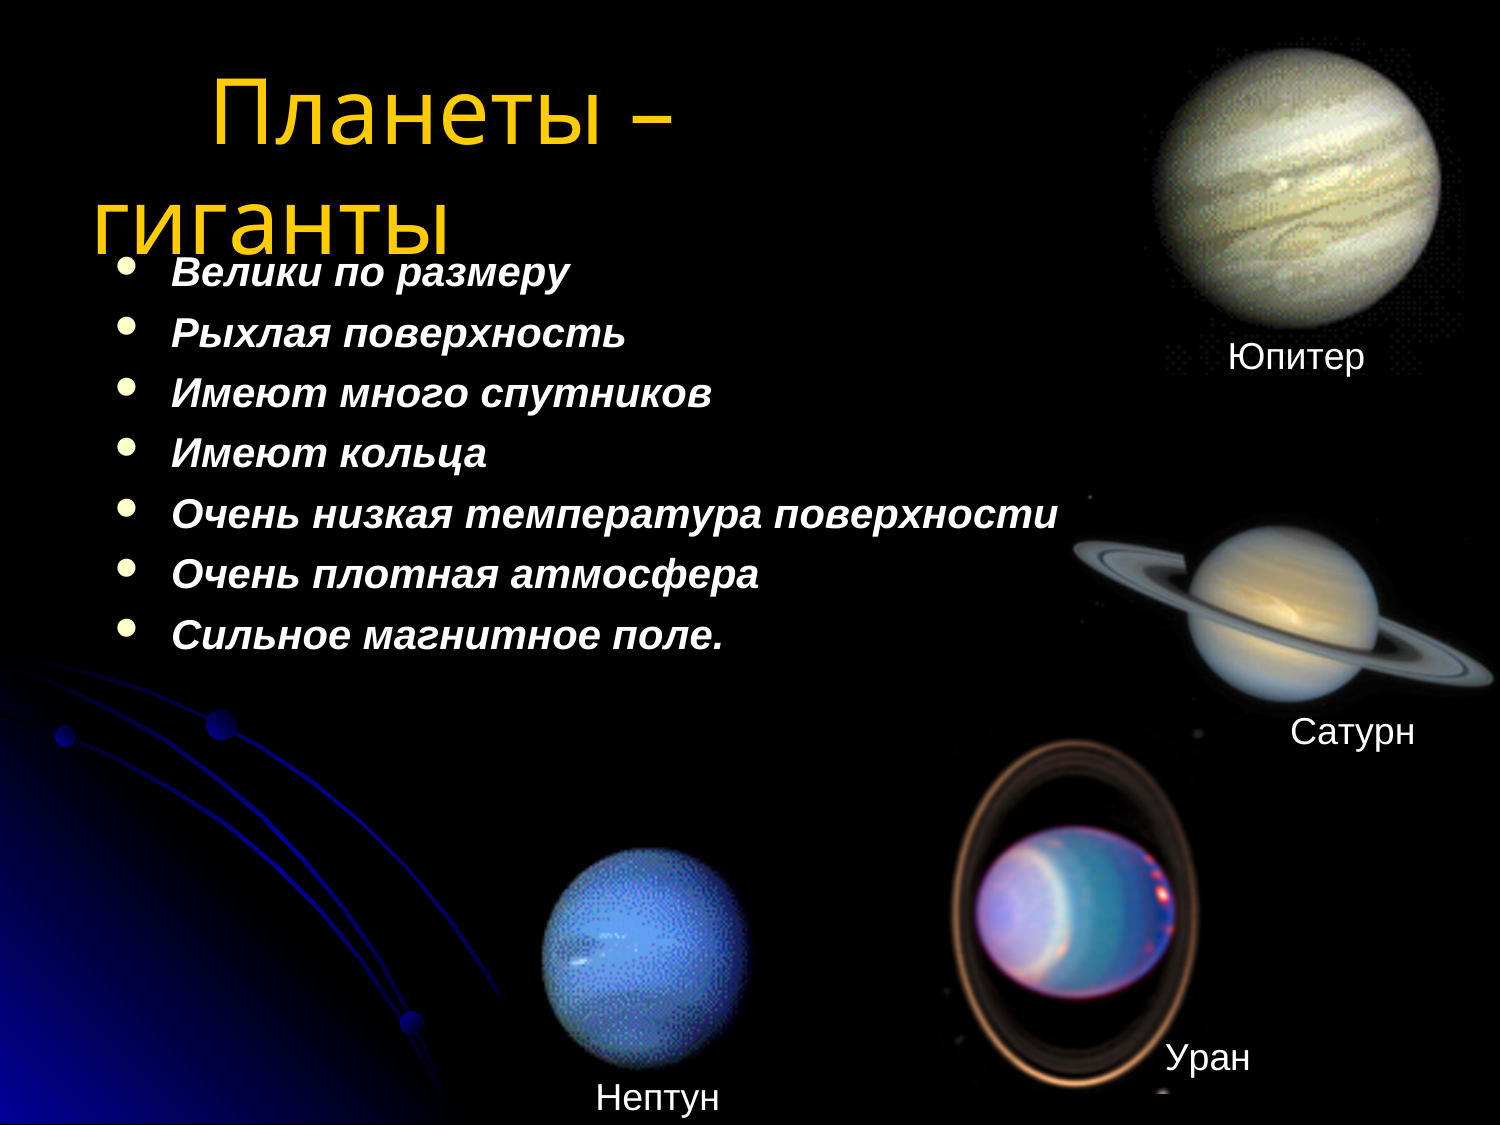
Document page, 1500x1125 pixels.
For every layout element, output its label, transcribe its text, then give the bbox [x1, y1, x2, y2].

picture [937, 462, 1500, 1094]
text_box Уран [1150, 1024, 1266, 1086]
text_box Сатурн [1275, 699, 1431, 761]
text_box Велики по размеру Рыхлая поверхность Имеют много спутников Имеют кольца Очень низкая температура поверхности Очень плотная атмосфера Сильное магнитное поле. [99, 237, 1088, 713]
picture [500, 817, 812, 1108]
text_box Нептун [580, 1064, 736, 1125]
text_box Юпитер [1212, 324, 1381, 386]
text_box Планеты – гиганты [74, 45, 1026, 188]
picture [1137, 24, 1465, 375]
